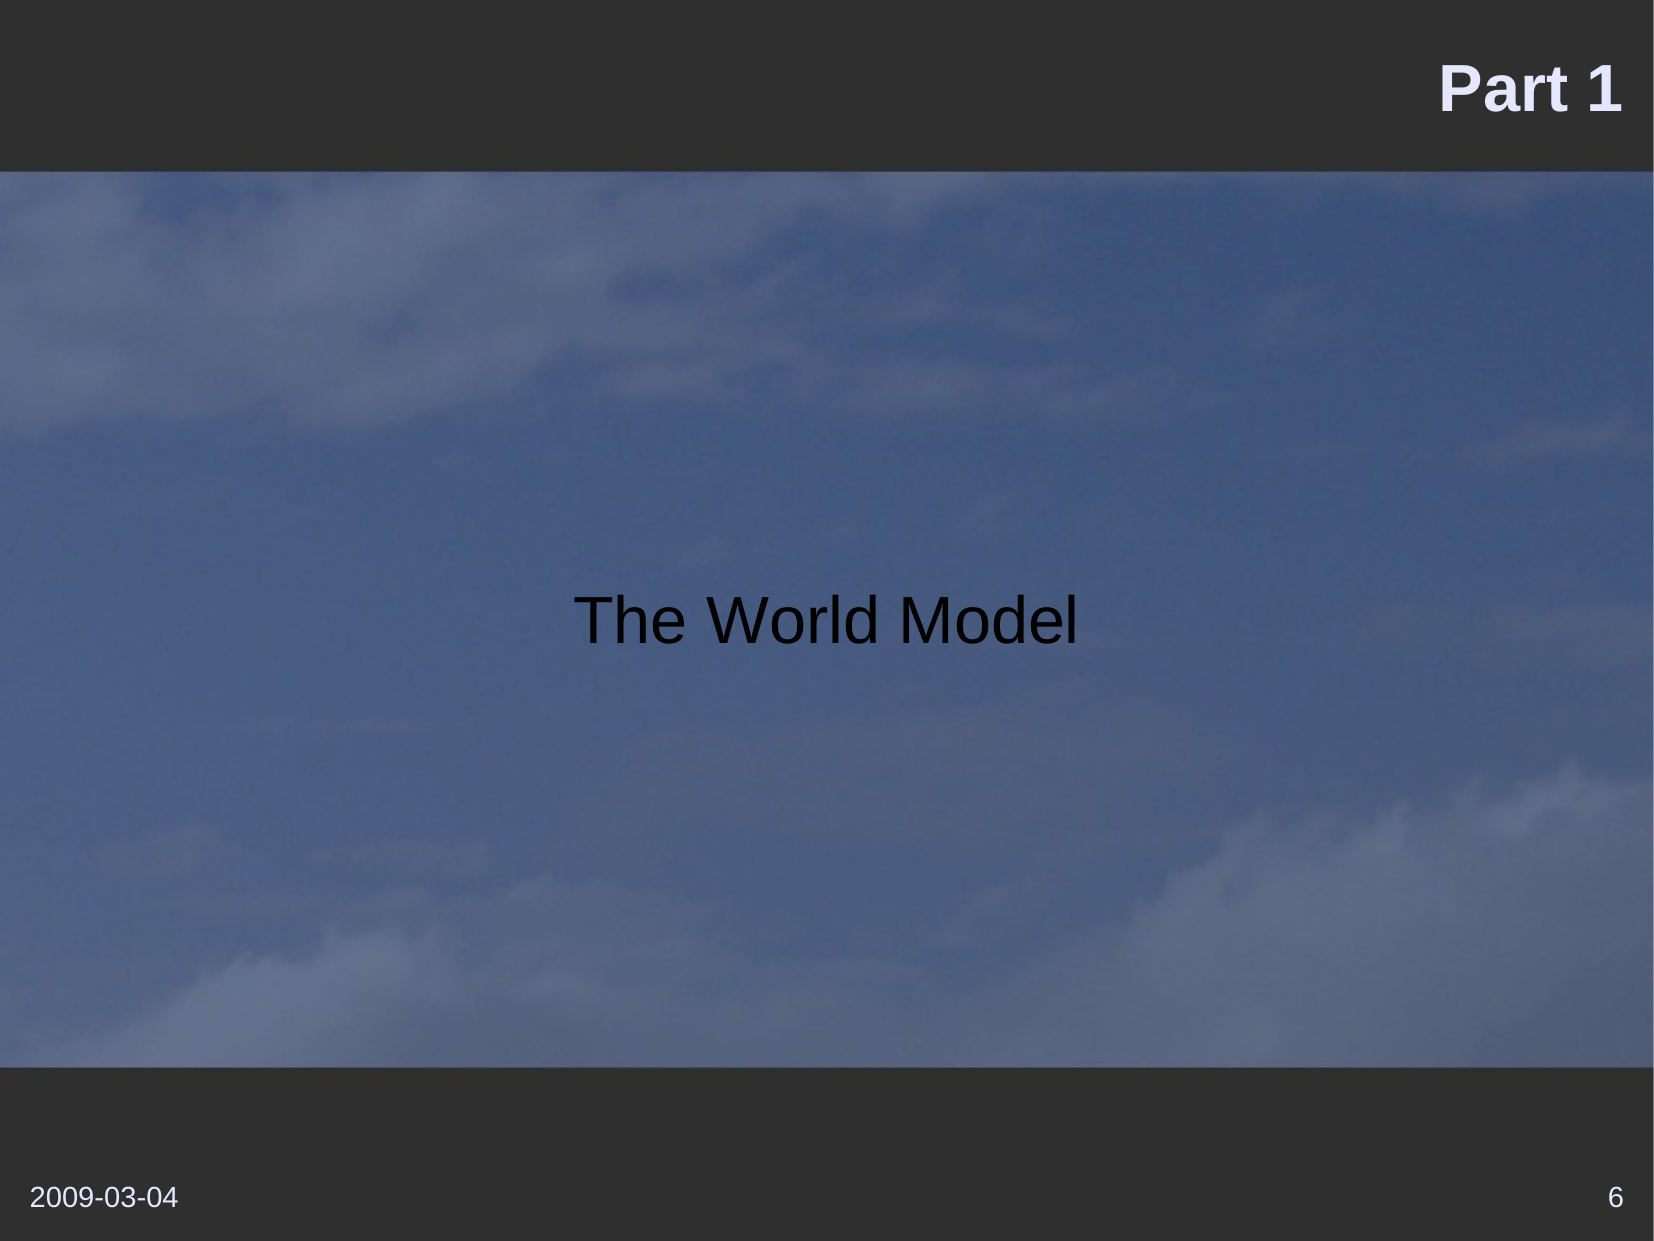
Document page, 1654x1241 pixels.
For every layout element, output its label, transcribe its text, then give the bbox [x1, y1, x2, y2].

title Part 1 [29, 29, 1625, 148]
picture [0, 0, 1654, 1241]
subtitle The World Model [29, 214, 1625, 1027]
